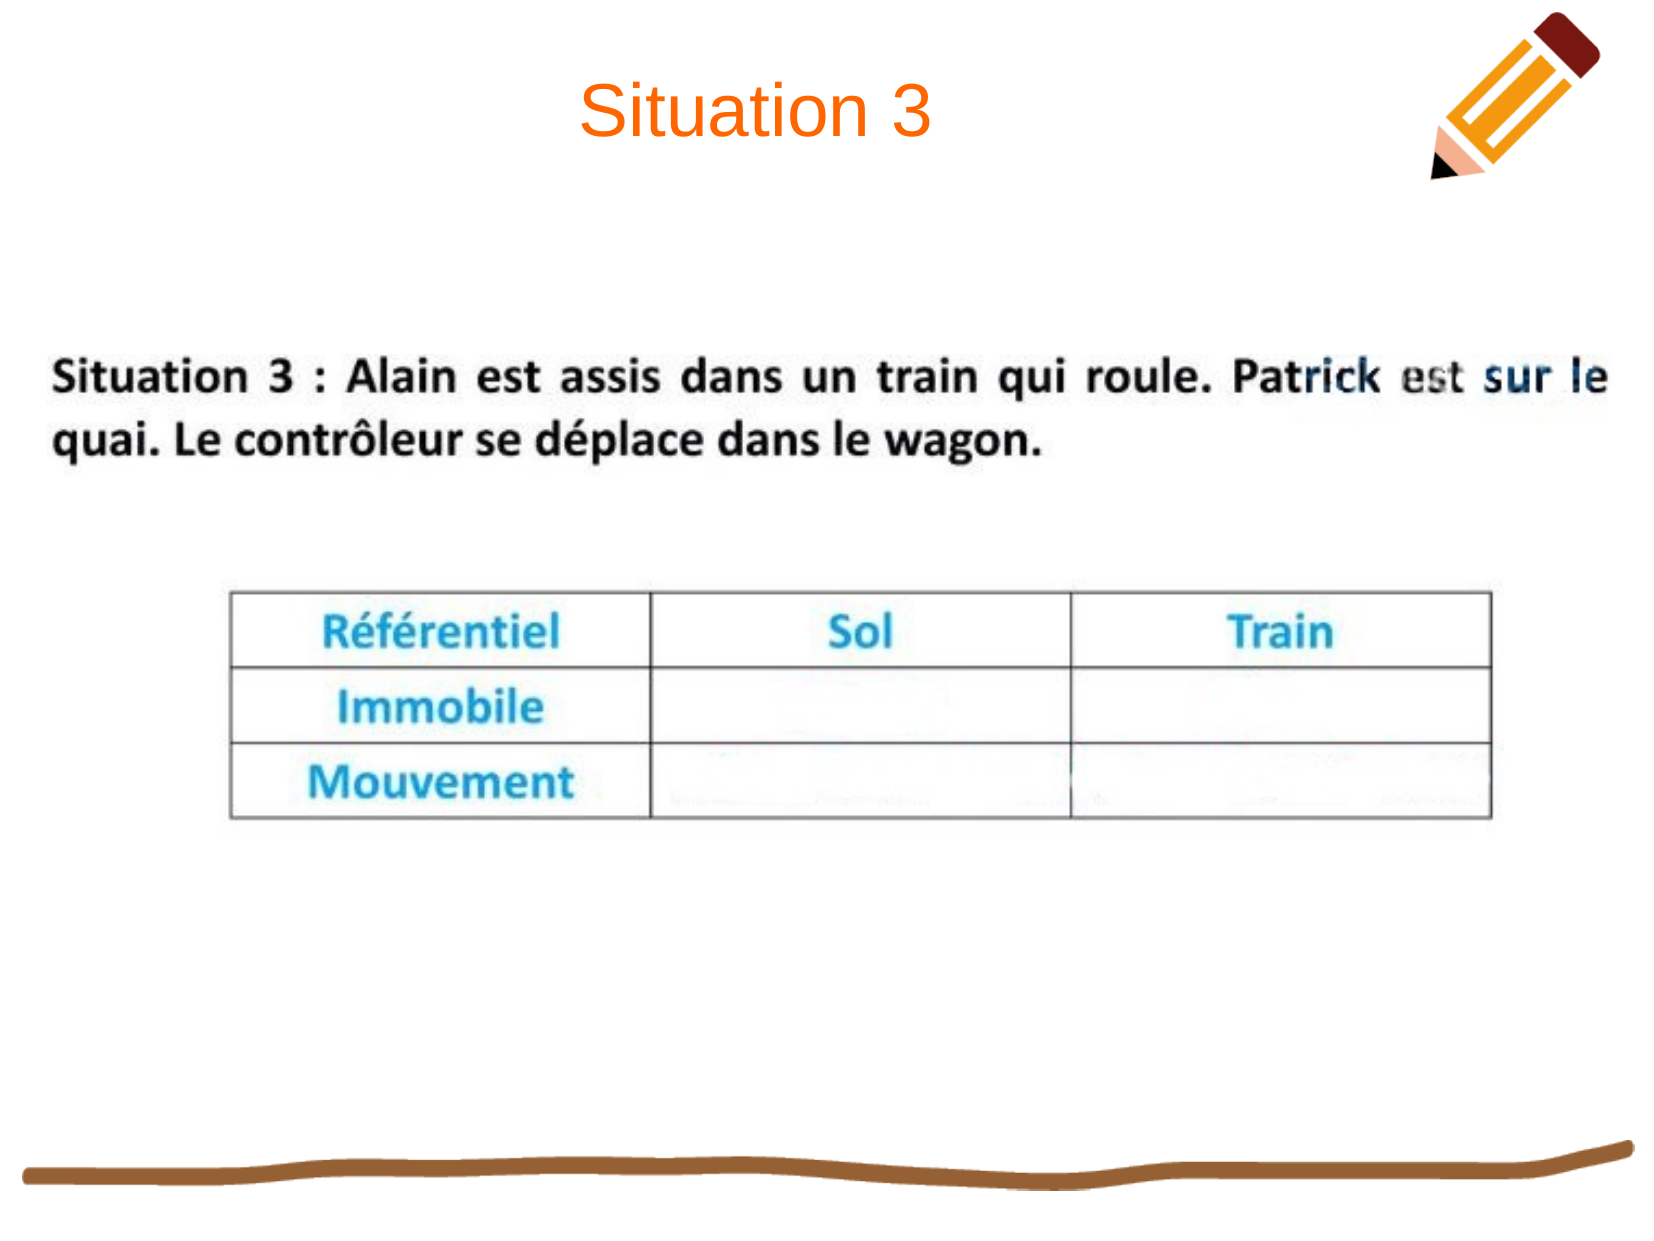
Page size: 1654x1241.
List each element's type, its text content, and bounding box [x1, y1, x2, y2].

picture [22, 1140, 1635, 1191]
title Situation 3 [82, 49, 1430, 172]
picture [1430, 12, 1601, 181]
picture [47, 354, 1619, 851]
